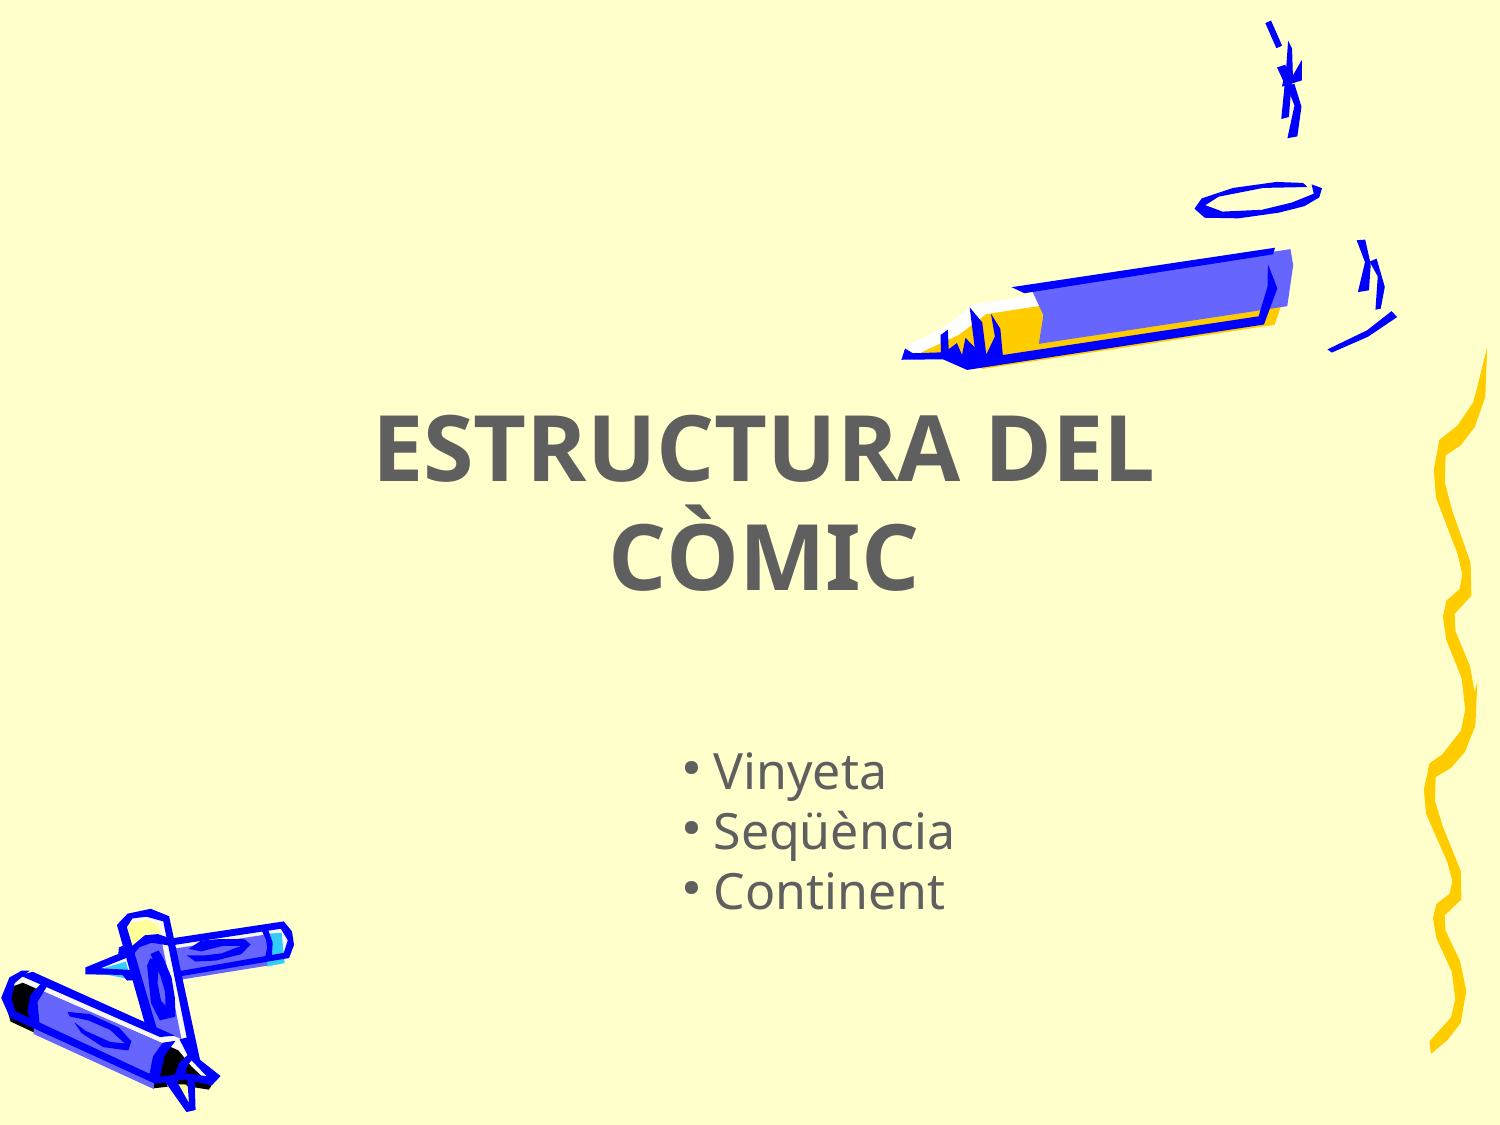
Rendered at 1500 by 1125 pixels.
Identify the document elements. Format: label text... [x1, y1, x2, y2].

title ESTRUCTURA DEL CÒMIC [200, 354, 1328, 617]
text_box Vinyeta Seqüència Continent [667, 732, 1016, 928]
